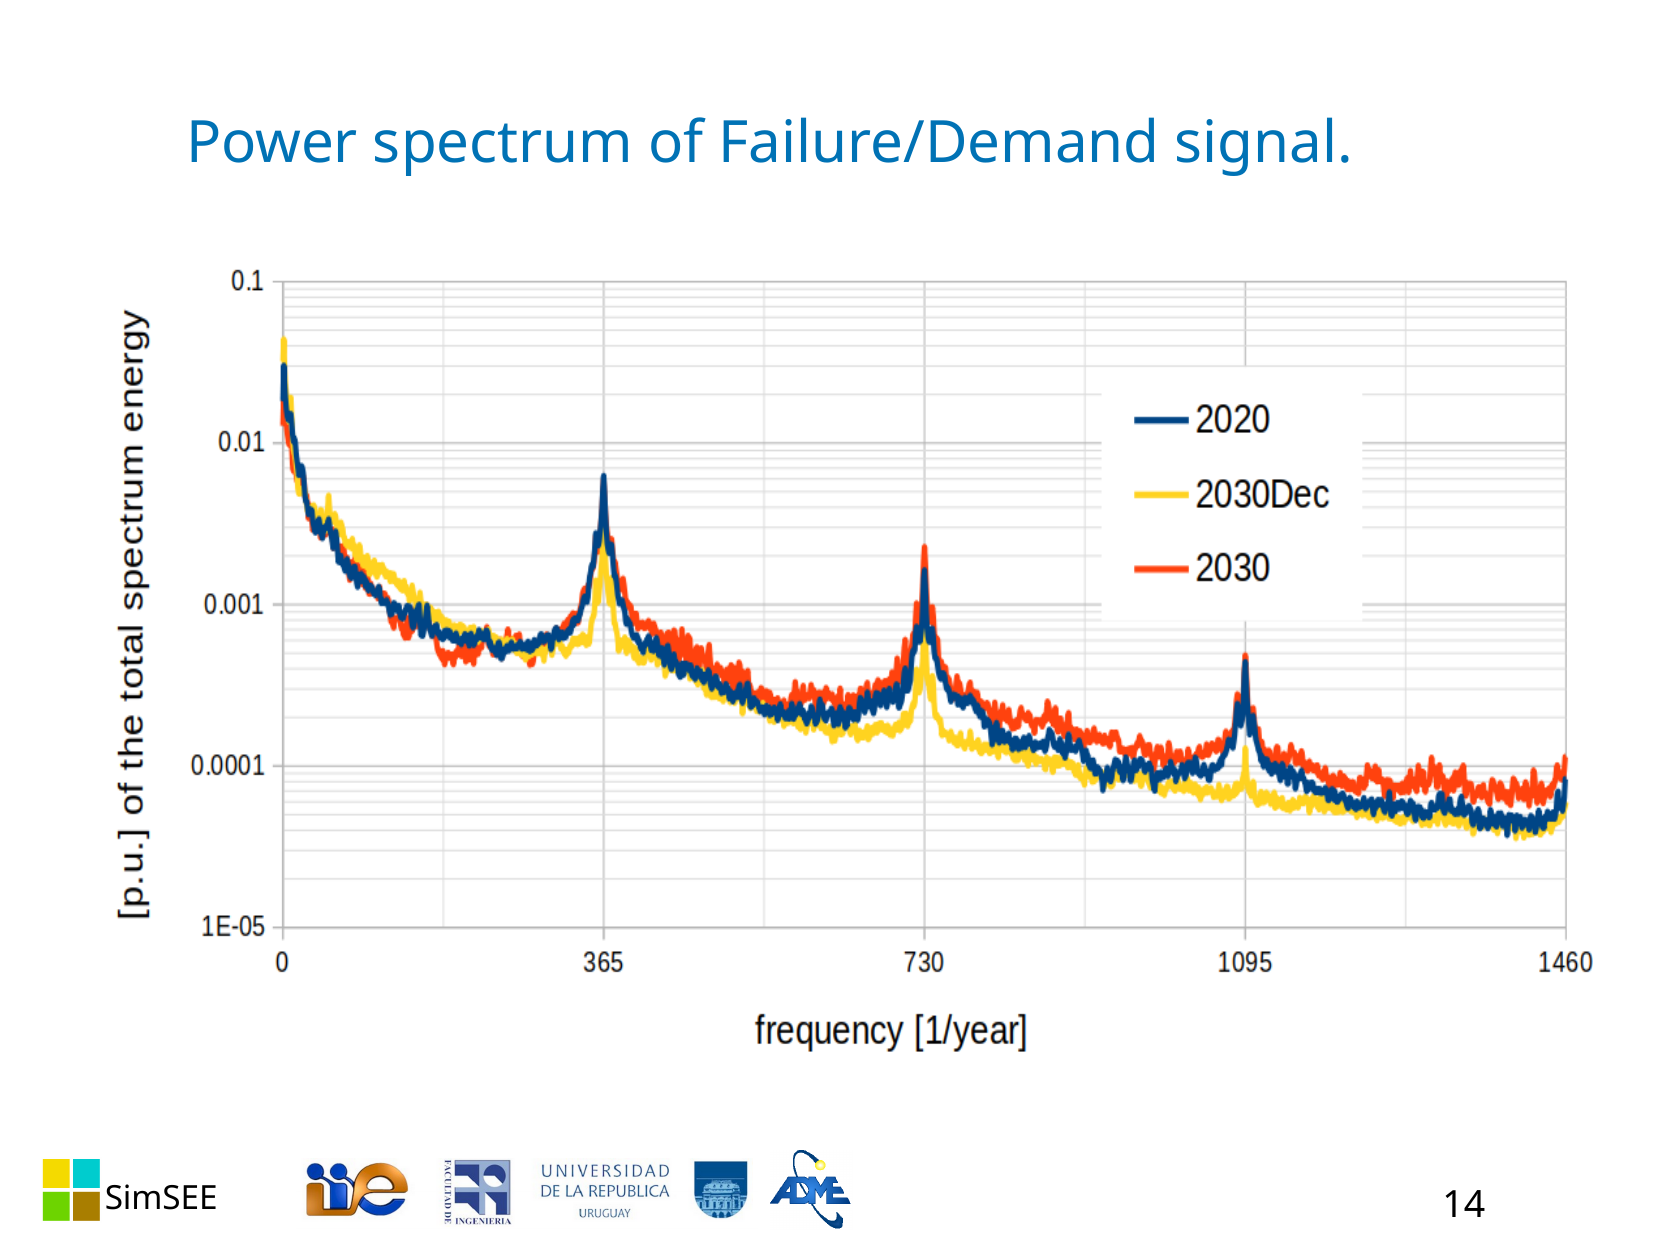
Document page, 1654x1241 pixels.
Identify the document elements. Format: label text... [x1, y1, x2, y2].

title Power spectrum of Failure/Demand signal. [180, 90, 1471, 181]
picture [41, 1157, 102, 1223]
picture [88, 239, 1606, 1081]
picture [770, 1150, 853, 1230]
picture [296, 1154, 753, 1229]
